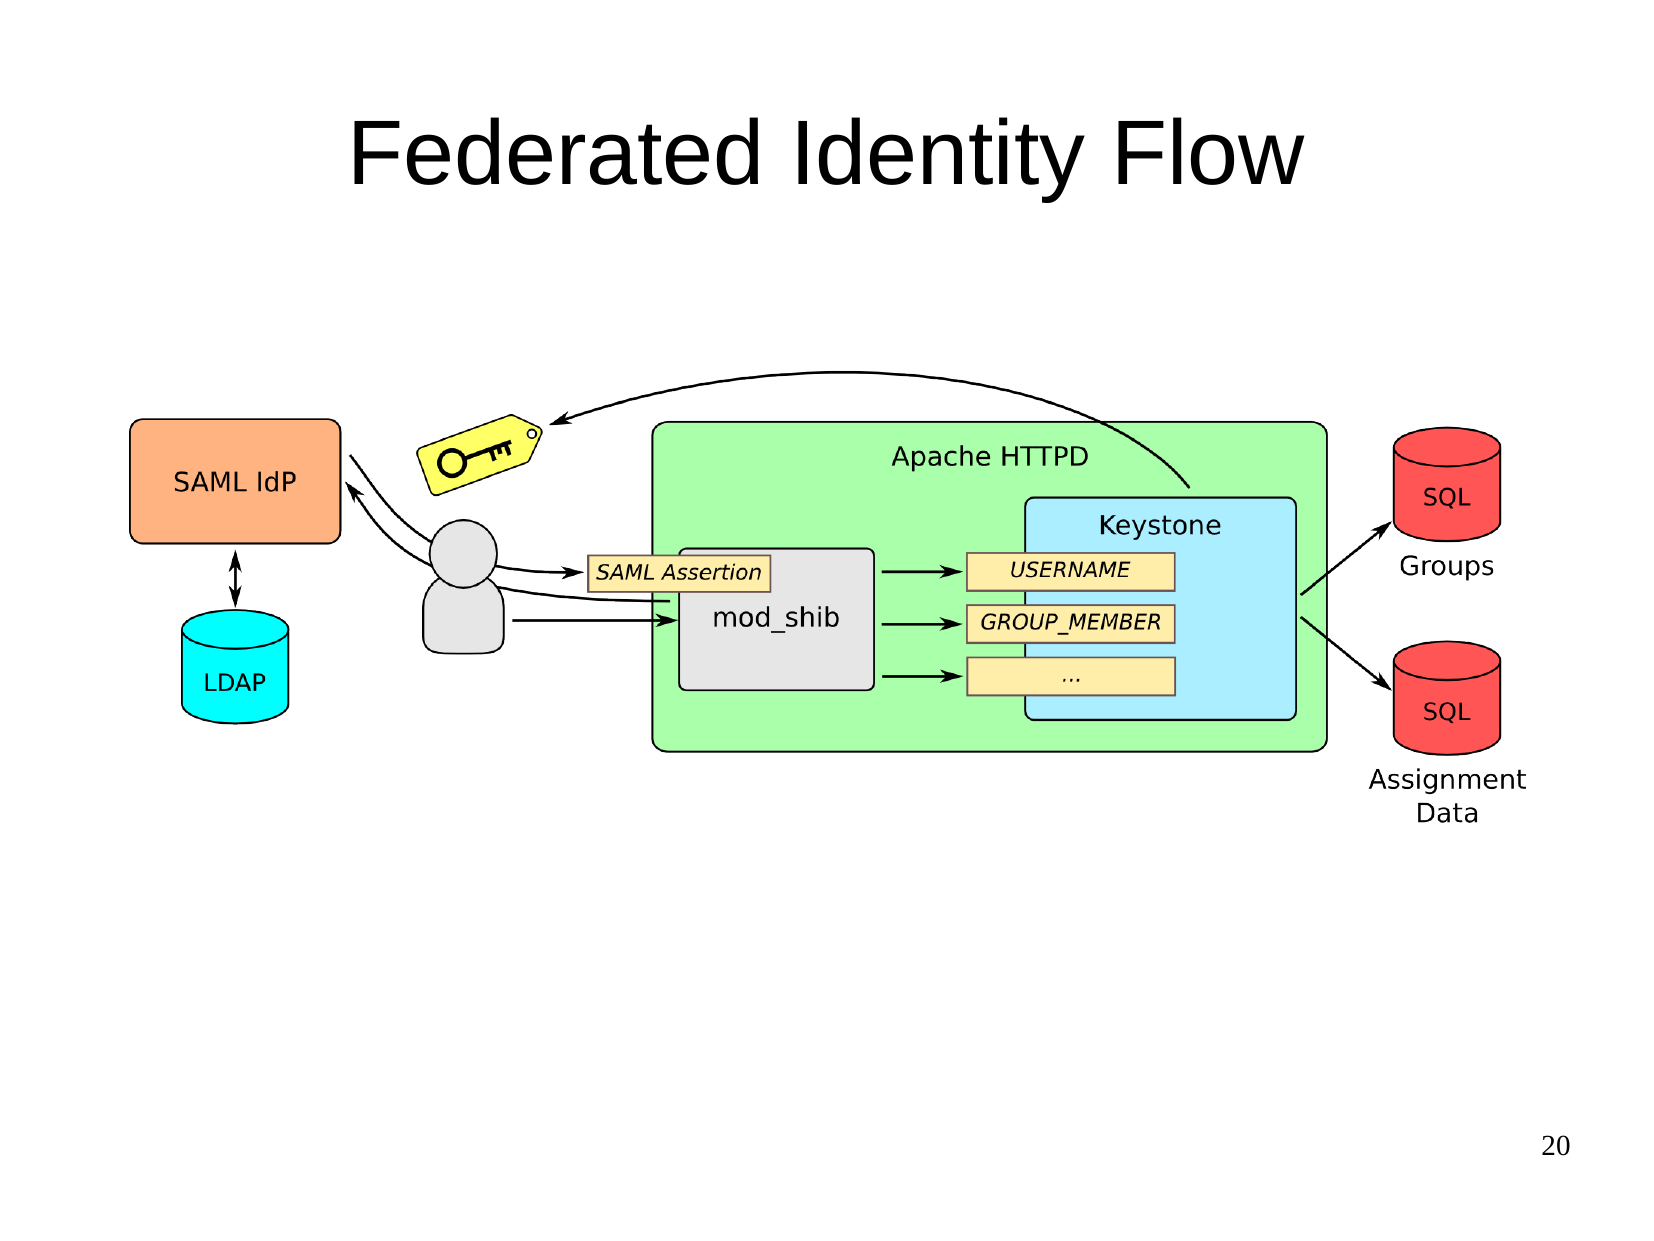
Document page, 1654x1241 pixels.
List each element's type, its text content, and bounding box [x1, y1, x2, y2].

picture [97, 367, 1557, 873]
title Federated Identity Flow [82, 49, 1571, 257]
